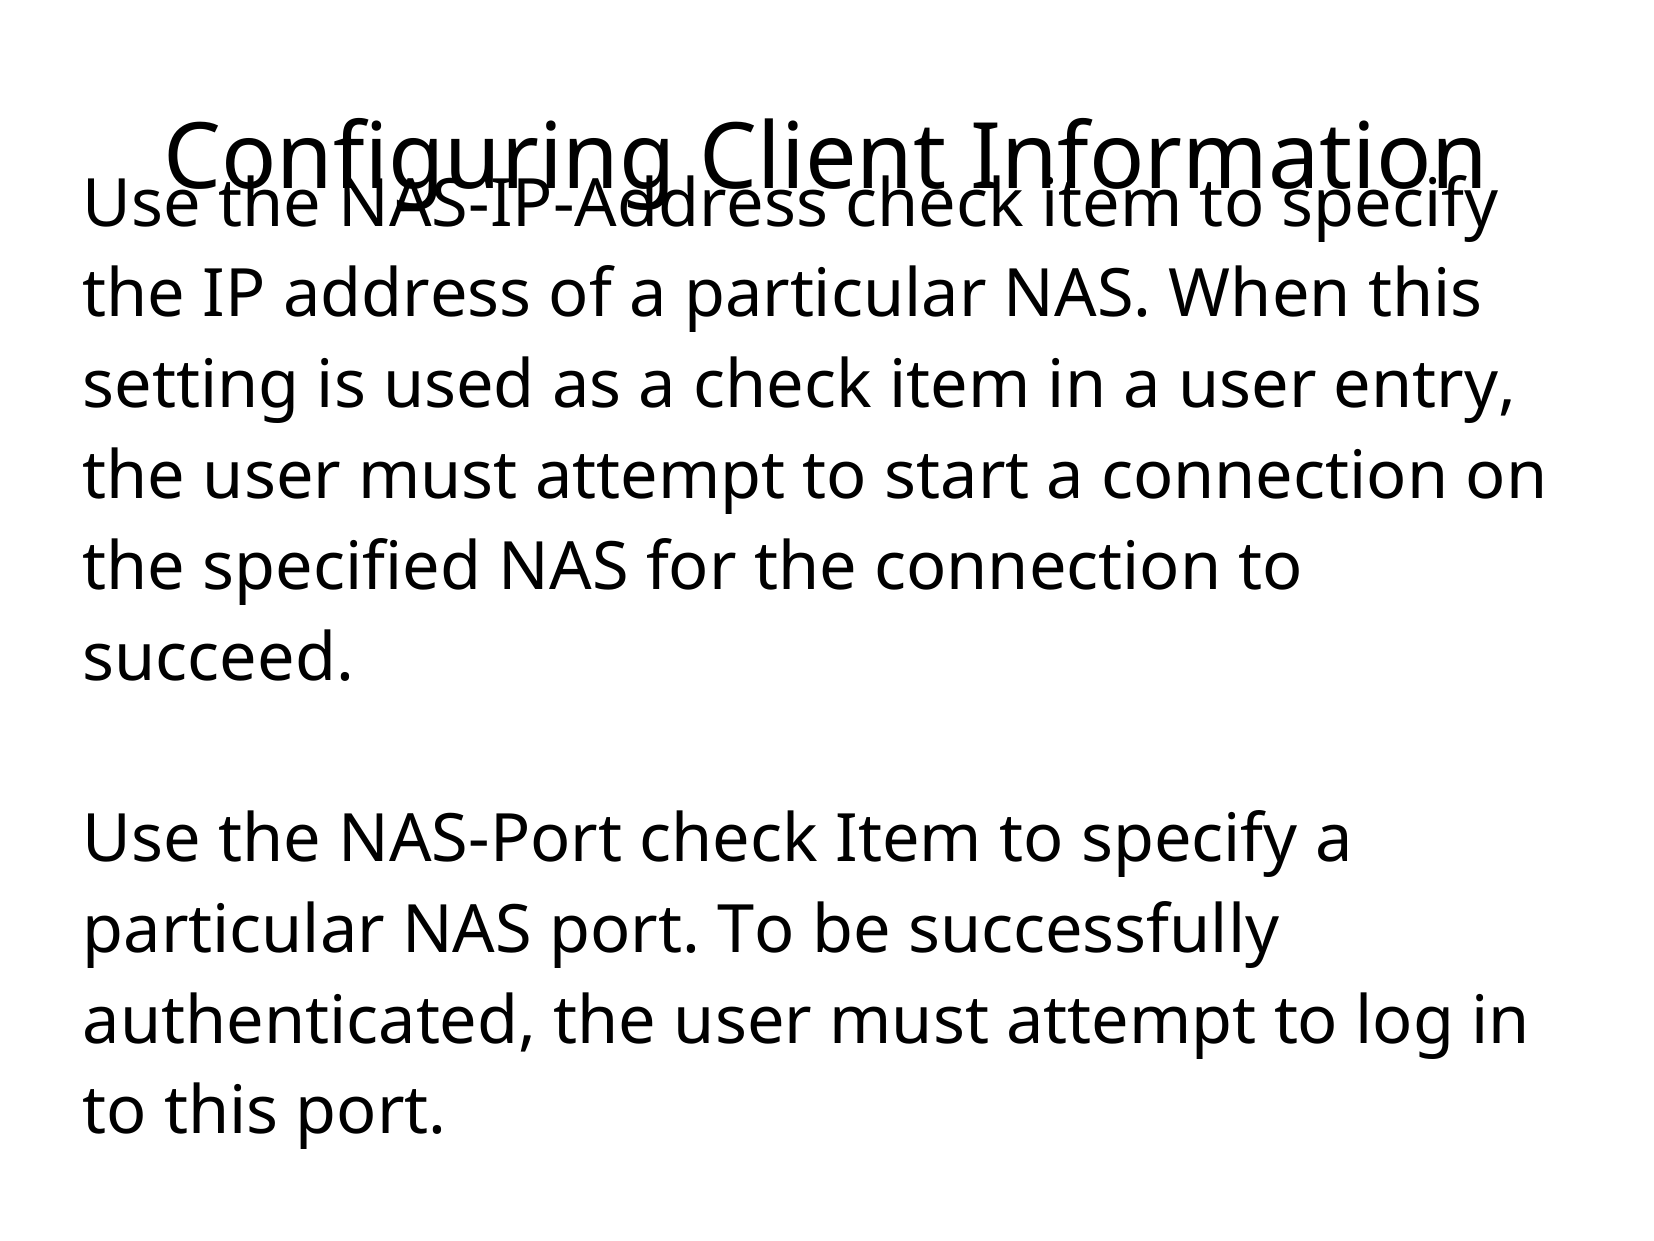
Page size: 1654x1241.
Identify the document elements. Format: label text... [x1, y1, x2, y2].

title Configuring Client Information [82, 56, 1571, 250]
subtitle Use the NAS-IP-Address check item to specify the IP address of a particular NAS. When this setting is used as a check item in a user entry, the user must attempt to start a connection on the specified NAS for the connection to succeed. Use the NAS-Port check Item to specify a particular NAS port. To be successfully authenticated, the user must attempt to log in to this port. [82, 297, 1571, 1102]
